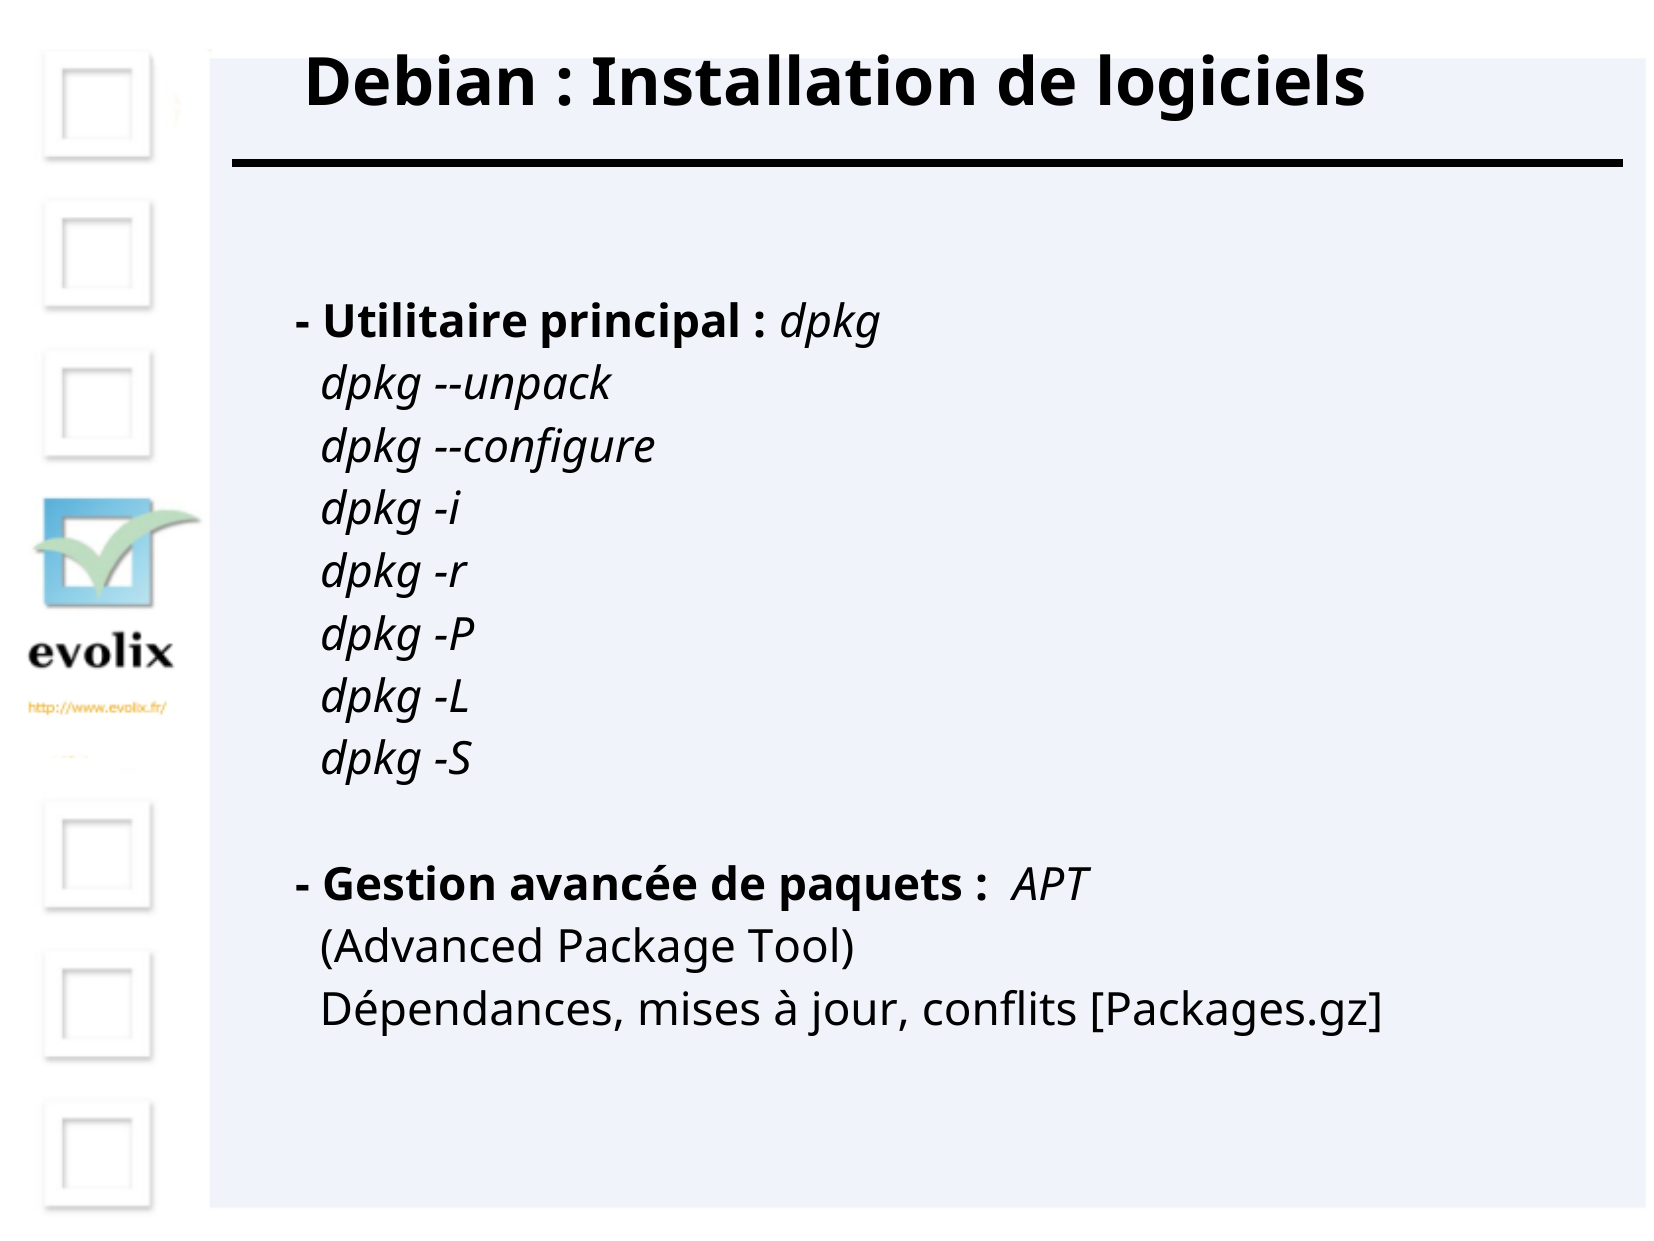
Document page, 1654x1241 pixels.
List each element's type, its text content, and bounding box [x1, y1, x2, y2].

subtitle - Utilitaire principal : dpkg dpkg --unpack dpkg --configure dpkg -i dpkg -r dpkg -P dpkg -L dpkg -S - Gestion avancée de paquets : APT (Advanced Package Tool) Dépendances, mises à jour, conflits [Packages.gz] [220, 210, 1447, 1179]
title Debian : Installation de logiciels [32, 21, 1638, 138]
picture [0, 49, 1654, 1218]
